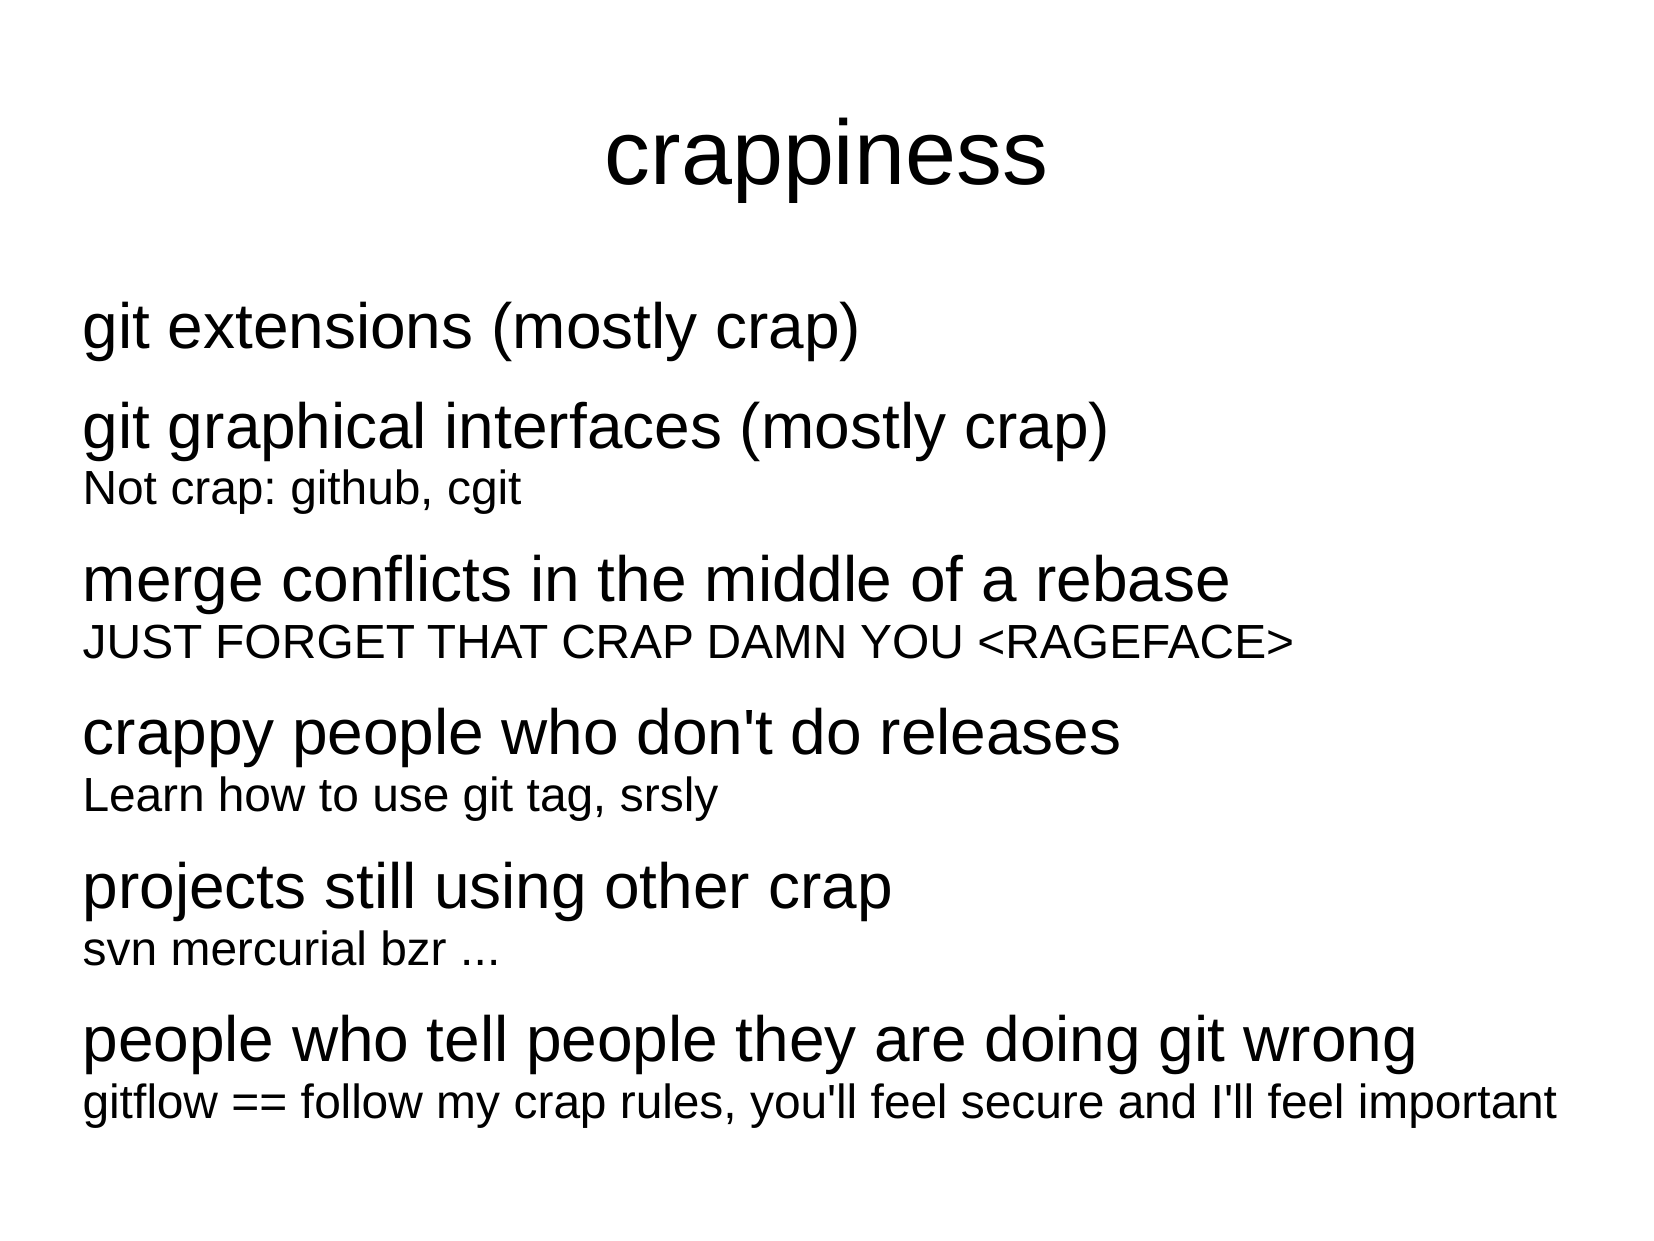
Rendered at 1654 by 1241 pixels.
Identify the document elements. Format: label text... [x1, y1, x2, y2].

title crappiness [82, 49, 1571, 257]
list git extensions (mostly crap) git graphical interfaces (mostly crap) Not crap: github, cgit merge conflicts in the middle of a rebase JUST FORGET THAT CRAP DAMN YOU <RAGEFACE> crappy people who don't do releases Learn how to use git tag, srsly projects still using other crap svn mercurial bzr ... people who tell people they are doing git wrong gitflow == follow my crap rules, you'll feel secure and I'll feel important [82, 290, 1571, 1141]
